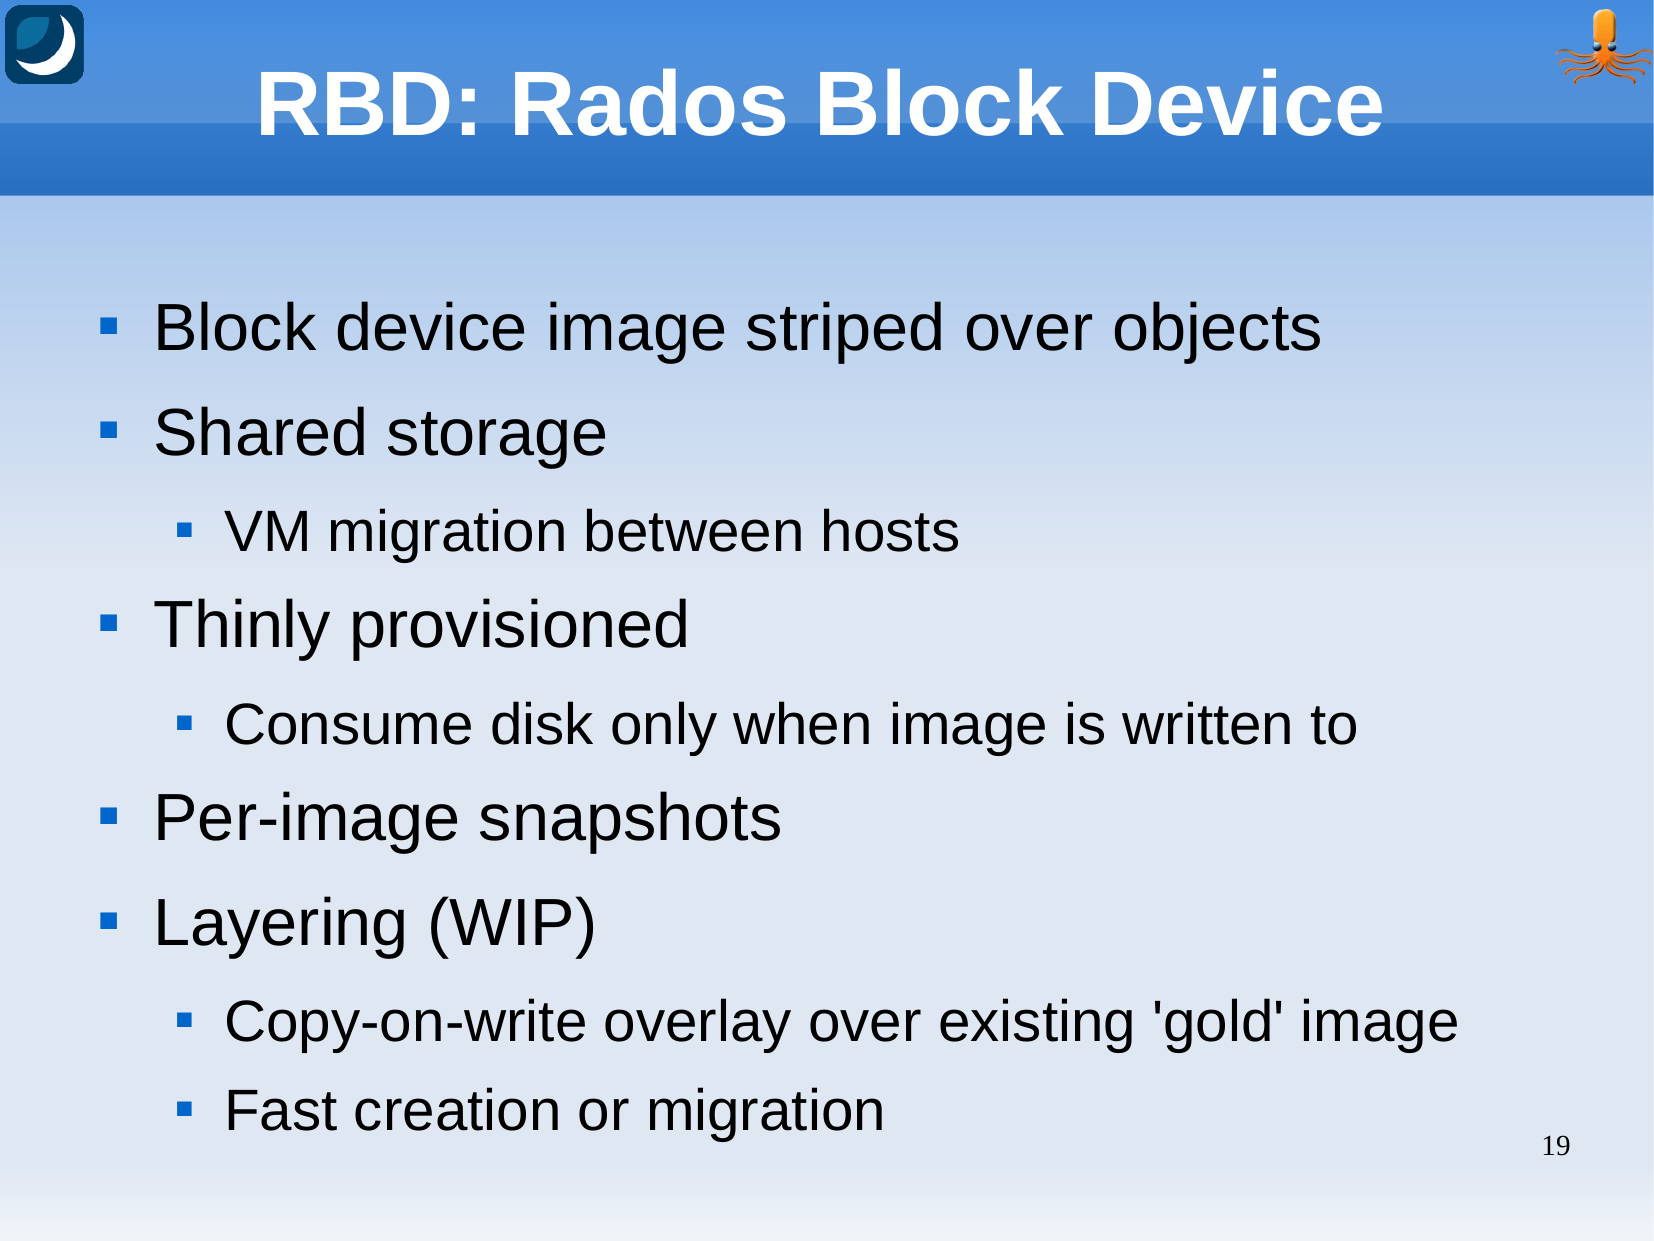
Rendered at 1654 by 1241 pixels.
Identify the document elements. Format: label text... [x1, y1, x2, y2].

title RBD: Rados Block Device [76, 7, 1565, 200]
list Block device image striped over objects Shared storage VM migration between hosts Thinly provisioned Consume disk only when image is written to Per-image snapshots Layering (WIP) Copy-on-write overlay over existing 'gold' image Fast creation or migration [82, 290, 1571, 1143]
picture [0, 0, 1654, 1241]
